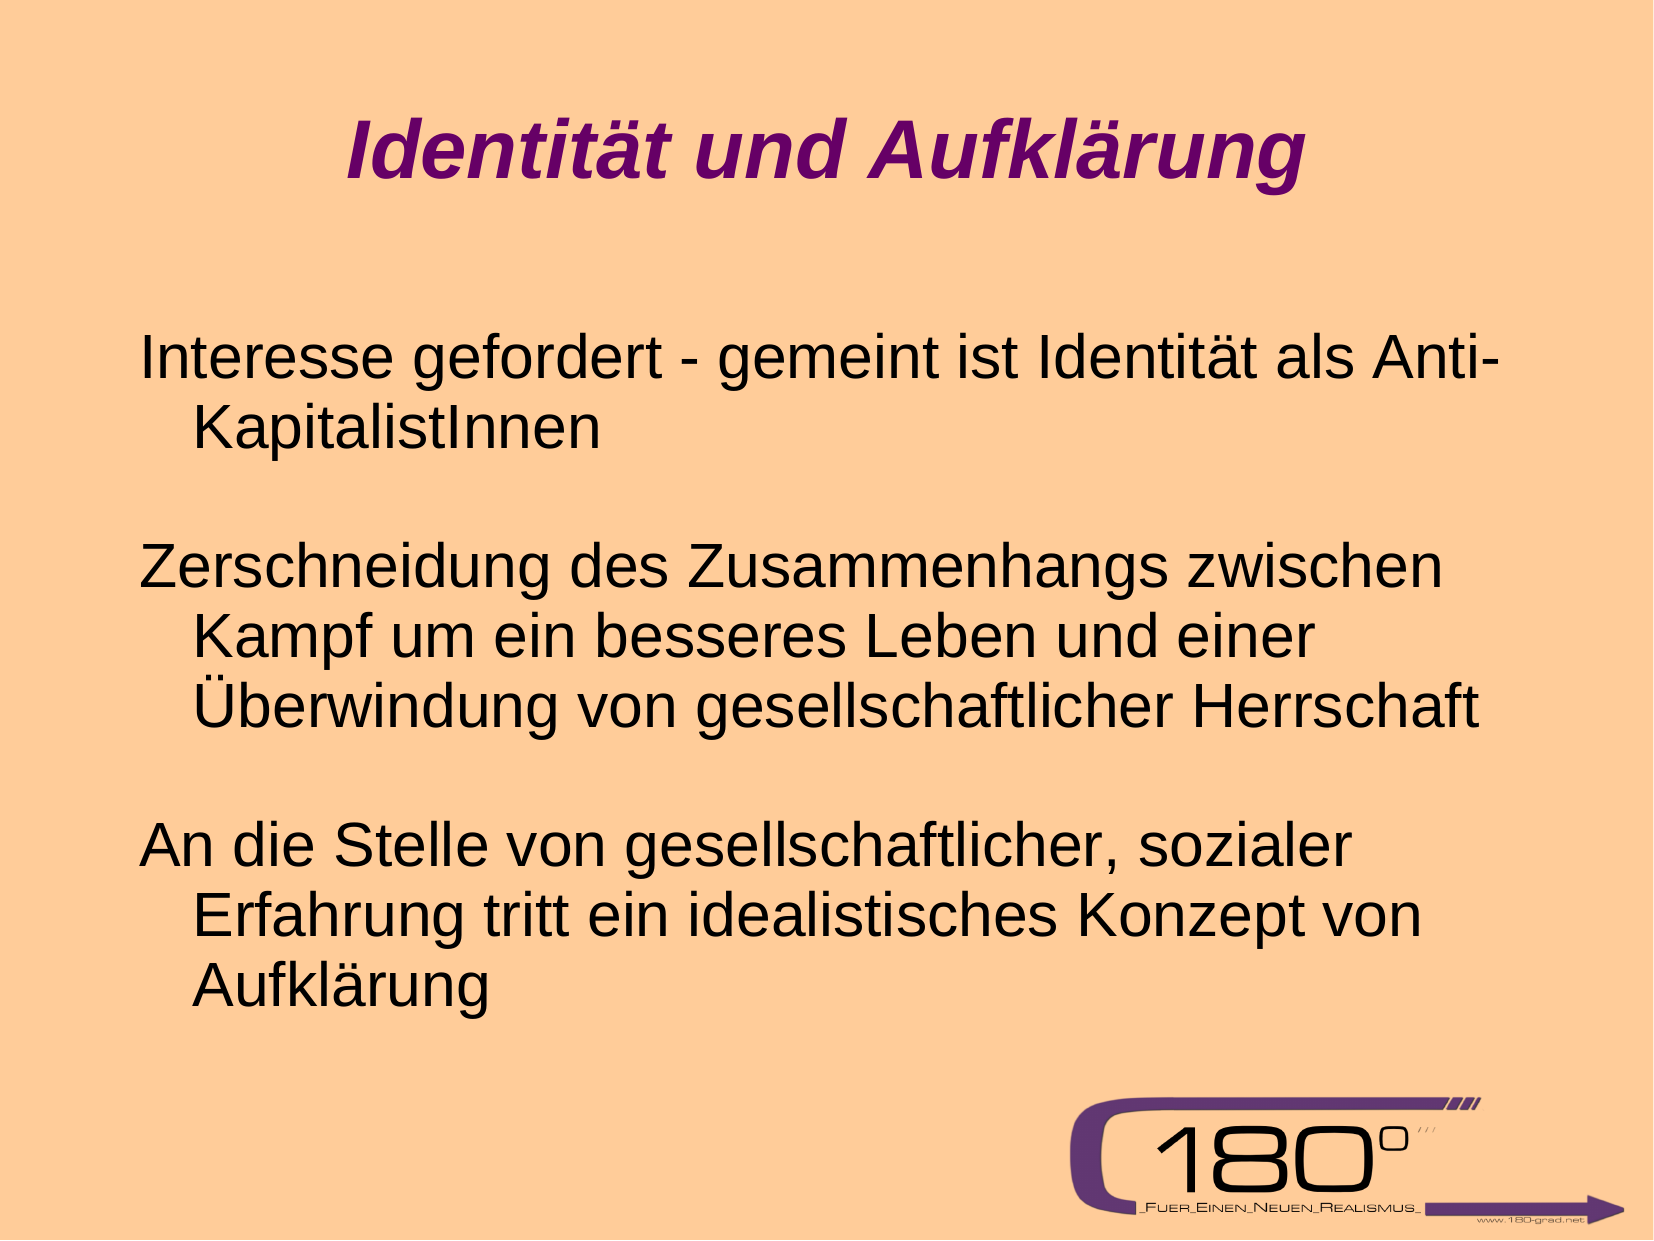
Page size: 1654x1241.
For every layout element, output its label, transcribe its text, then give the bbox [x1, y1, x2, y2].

title Identität und Aufklärung [121, 46, 1534, 254]
picture [1068, 1092, 1625, 1228]
list Interesse gefordert - gemeint ist Identität als Anti- KapitalistInnen Zerschneidung des Zusammenhangs zwischen Kampf um ein besseres Leben und einer Überwindung von gesellschaftlicher Herrschaft An die Stelle von gesellschaftlicher, sozialer Erfahrung tritt ein idealistisches Konzept von Aufklärung [121, 322, 1561, 1133]
